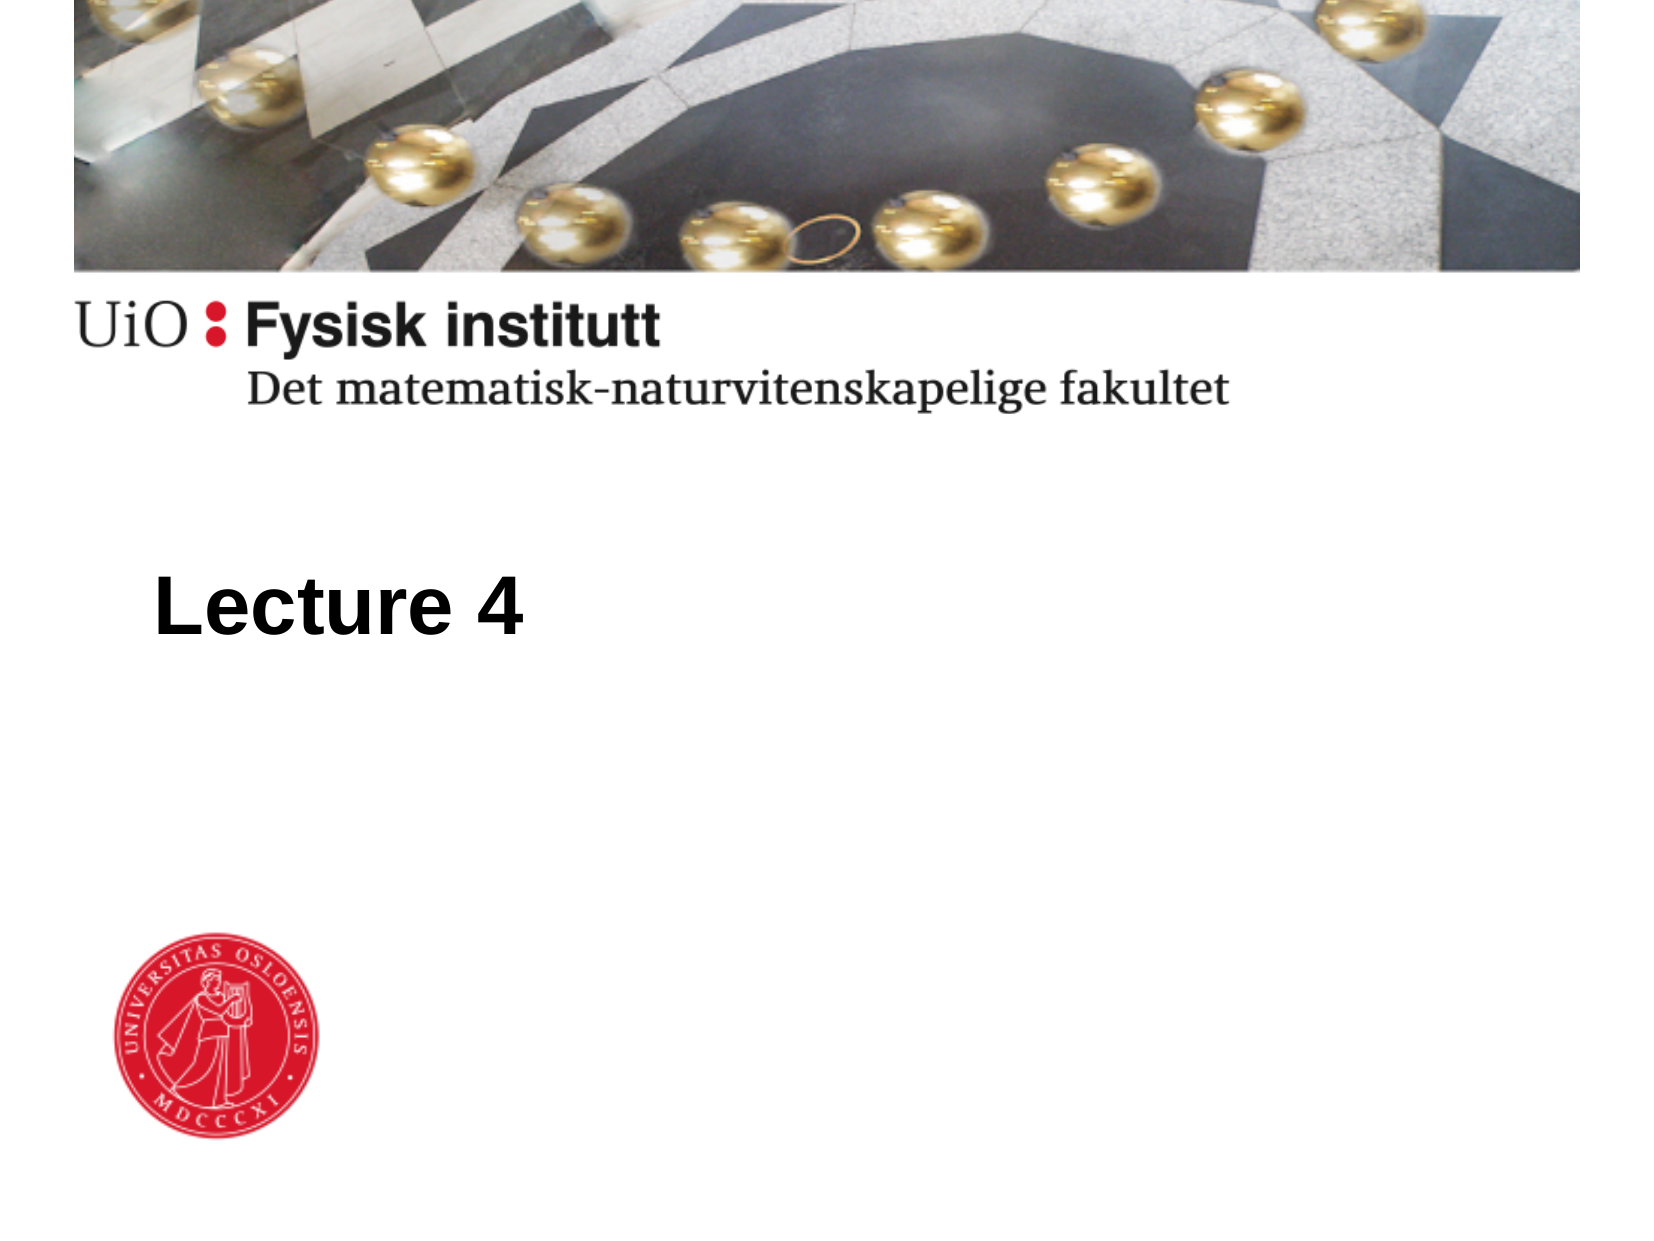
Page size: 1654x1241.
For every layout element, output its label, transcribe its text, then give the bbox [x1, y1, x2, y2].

subtitle Lecture 4 [153, 512, 1418, 699]
picture [72, 292, 1238, 420]
picture [74, 0, 1580, 280]
picture [109, 927, 326, 1147]
